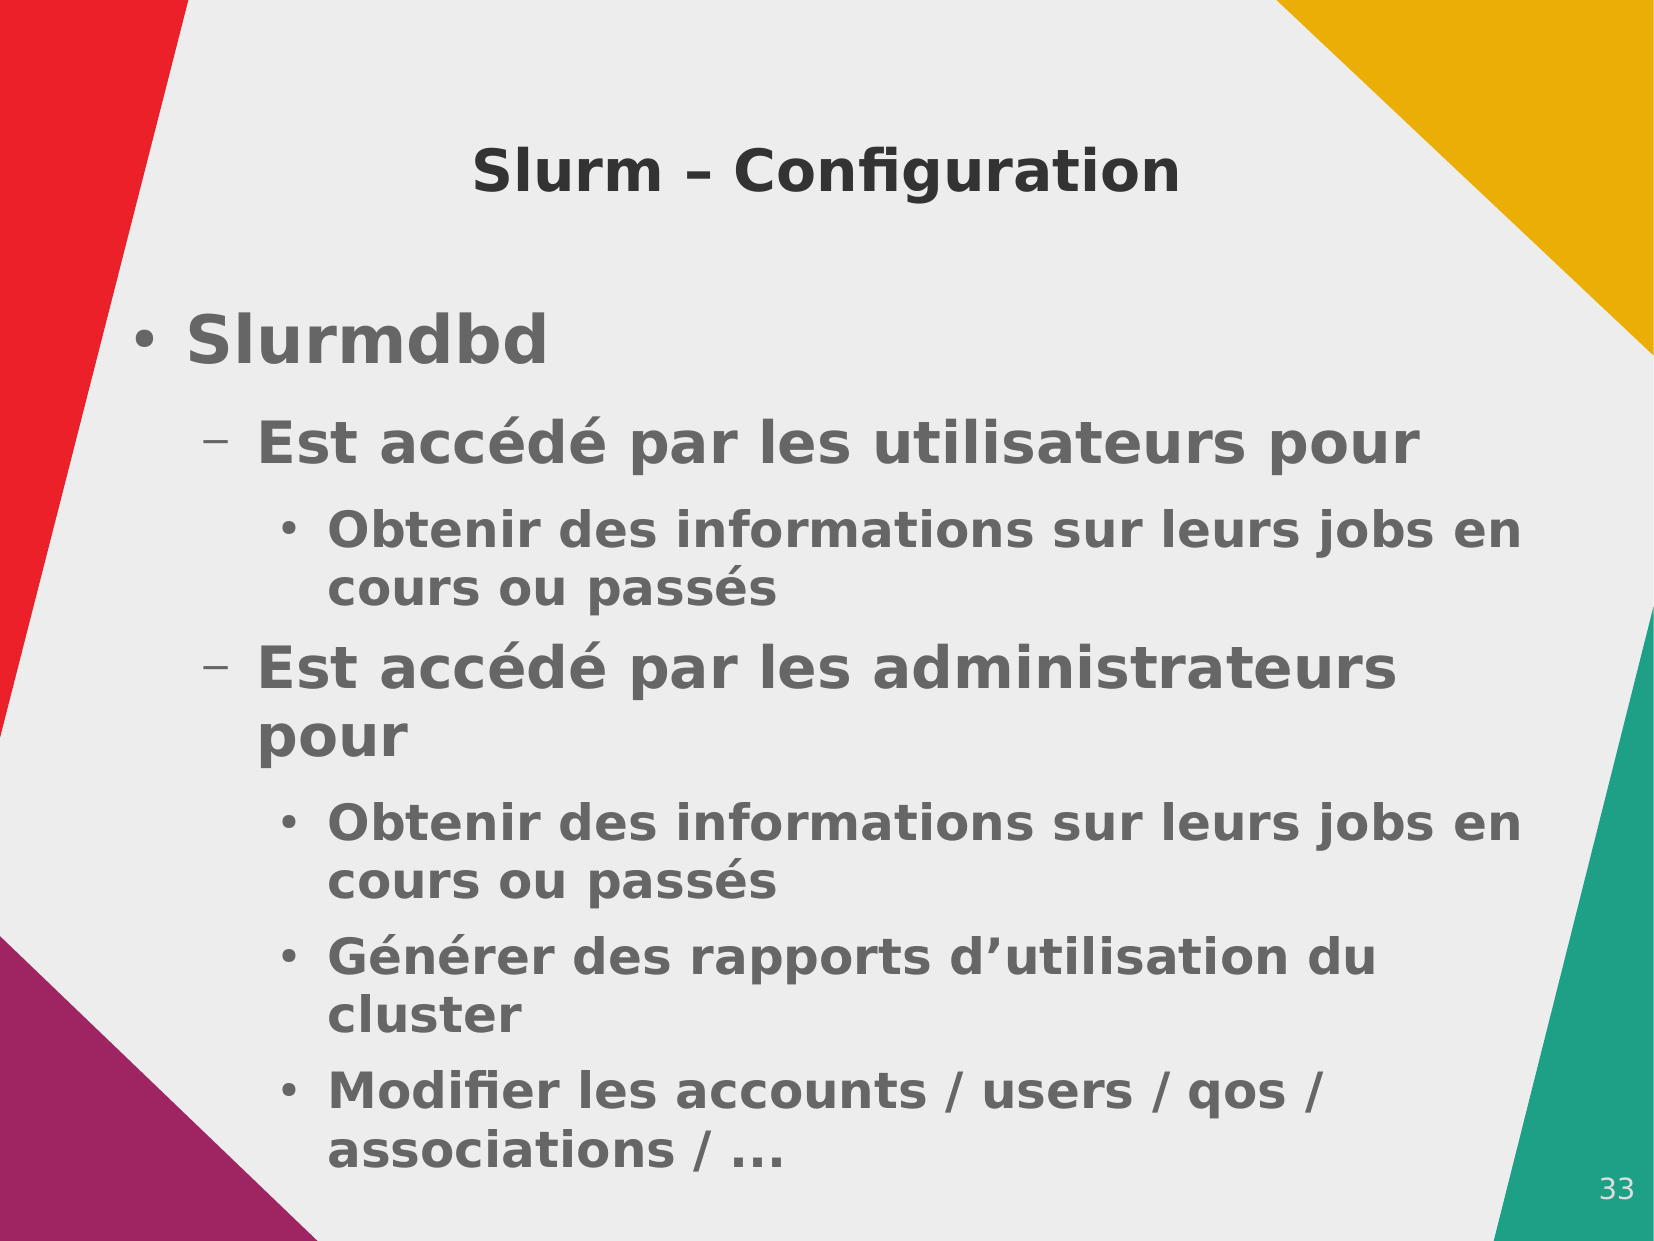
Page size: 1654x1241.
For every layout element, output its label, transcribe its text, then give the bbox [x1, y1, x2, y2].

list Slurmdbd Est accédé par les utilisateurs pour Obtenir des informations sur leurs jobs en cours ou passés Est accédé par les administrateurs pour Obtenir des informations sur leurs jobs en cours ou passés Générer des rapports d’utilisation du cluster Modifier les accounts / users / qos / associations / ... [114, 302, 1539, 1217]
title Slurm – Configuration [114, 73, 1539, 271]
